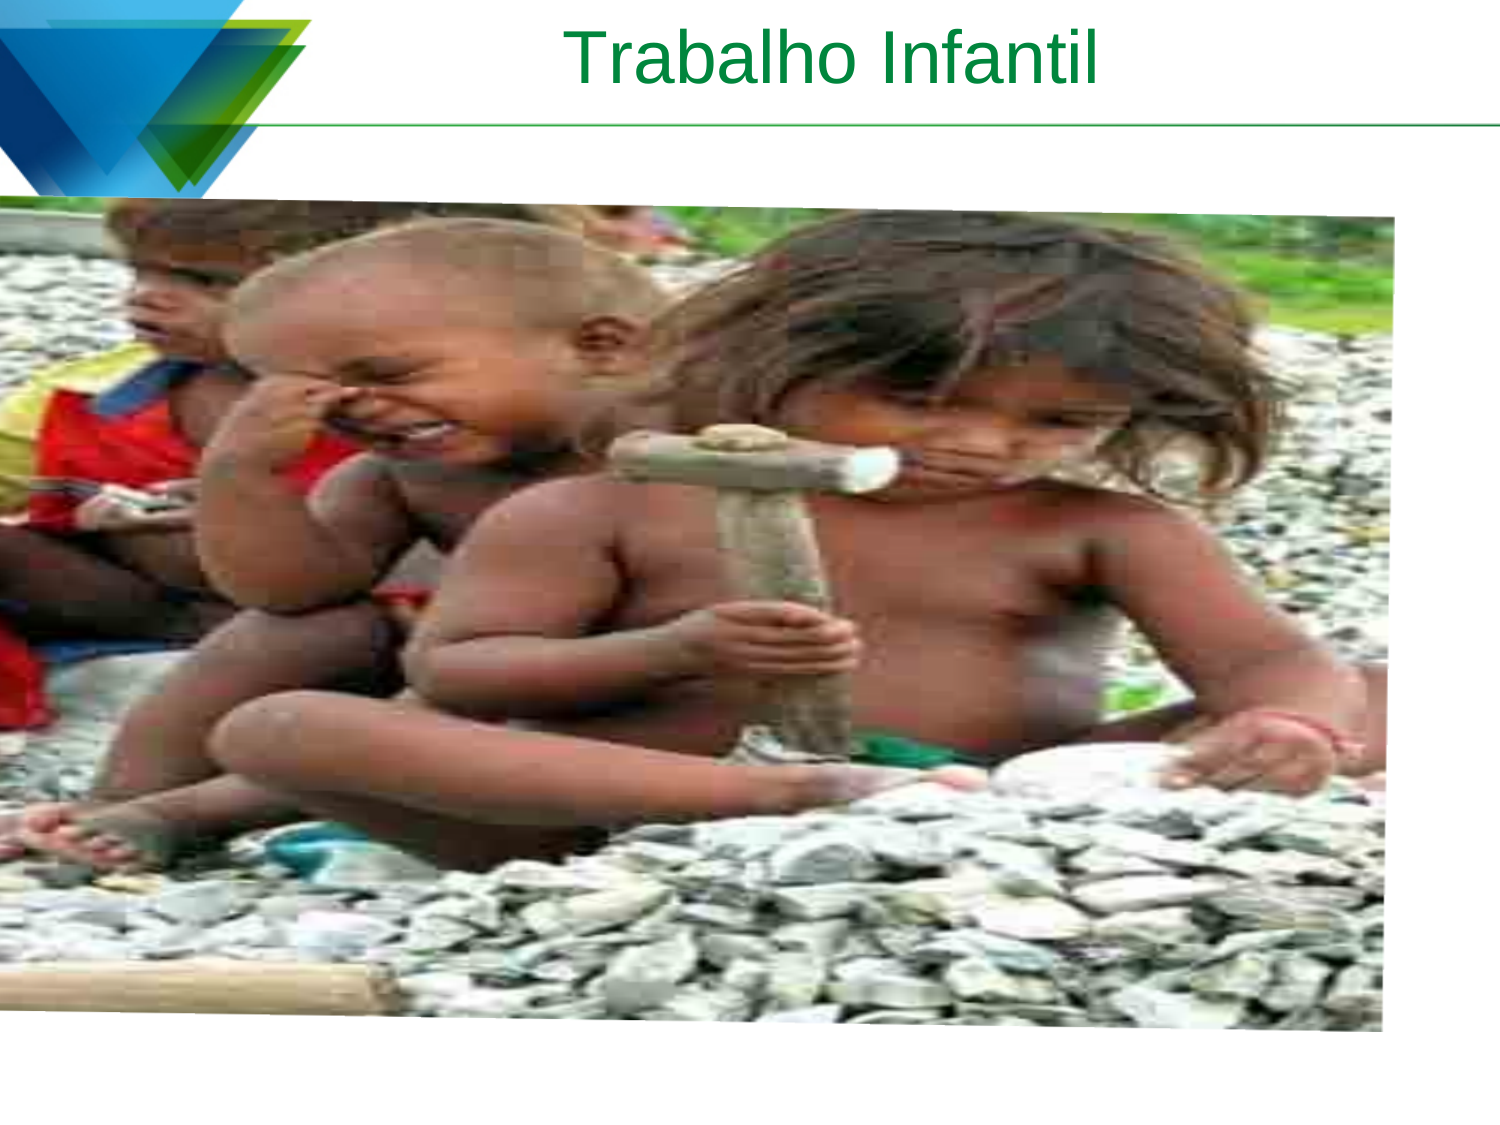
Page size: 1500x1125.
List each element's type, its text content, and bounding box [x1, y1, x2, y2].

text_box [0, 0, 1500, 1125]
title Trabalho Infantil [346, 0, 1317, 124]
picture [0, 195, 1395, 1032]
